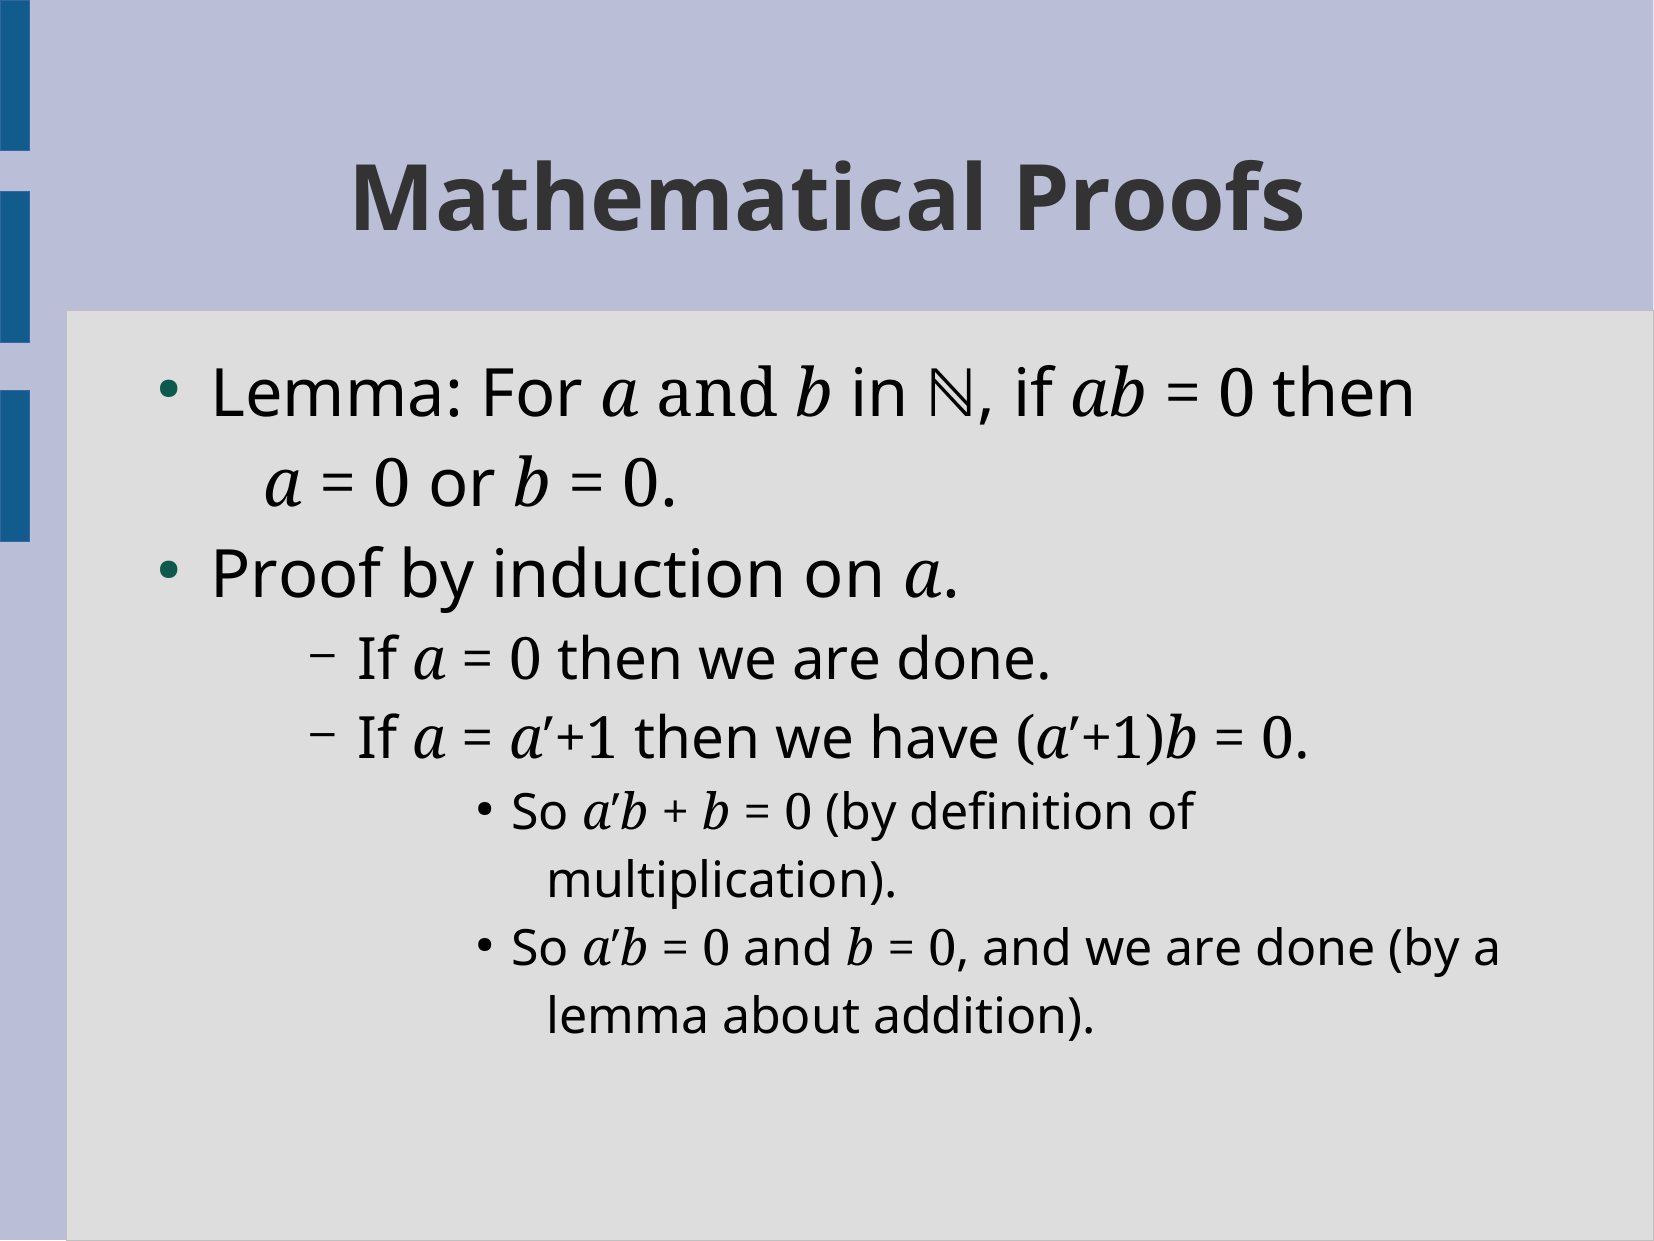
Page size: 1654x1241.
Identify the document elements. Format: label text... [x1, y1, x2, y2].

list Lemma: For a and b in ℕ, if ab = 0 then a = 0 or b = 0. Proof by induction on a. If a = 0 then we are done. If a = a′+1 then we have (a′+1)b = 0. So a′b + b = 0 (by definition of multiplication). So a′b = 0 and b = 0, and we are done (by a lemma about addition). [121, 344, 1534, 1127]
title Mathematical Proofs [121, 91, 1534, 299]
